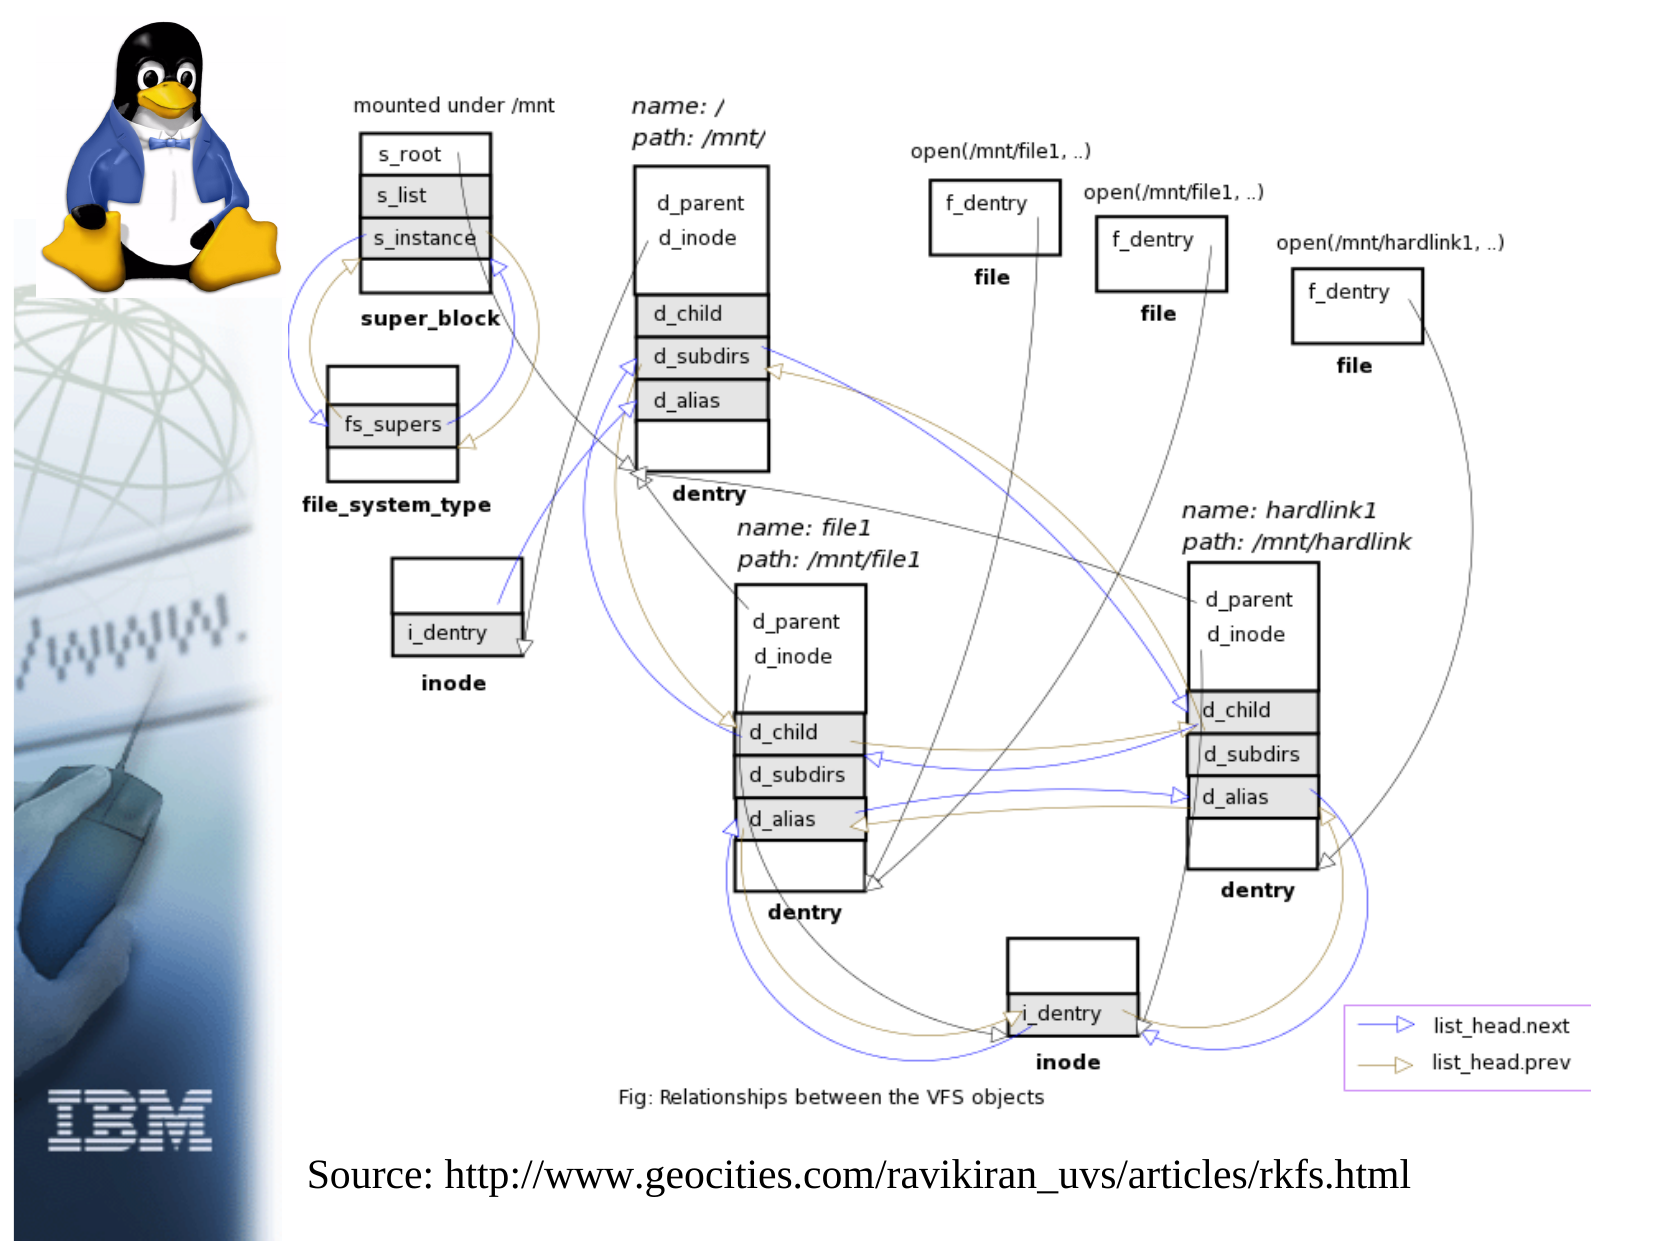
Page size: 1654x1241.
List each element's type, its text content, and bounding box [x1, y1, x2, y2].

picture [288, 92, 1591, 1117]
text_box Source: http://www.geocities.com/ravikiran_uvs/articles/rkfs.html [306, 1151, 1470, 1223]
